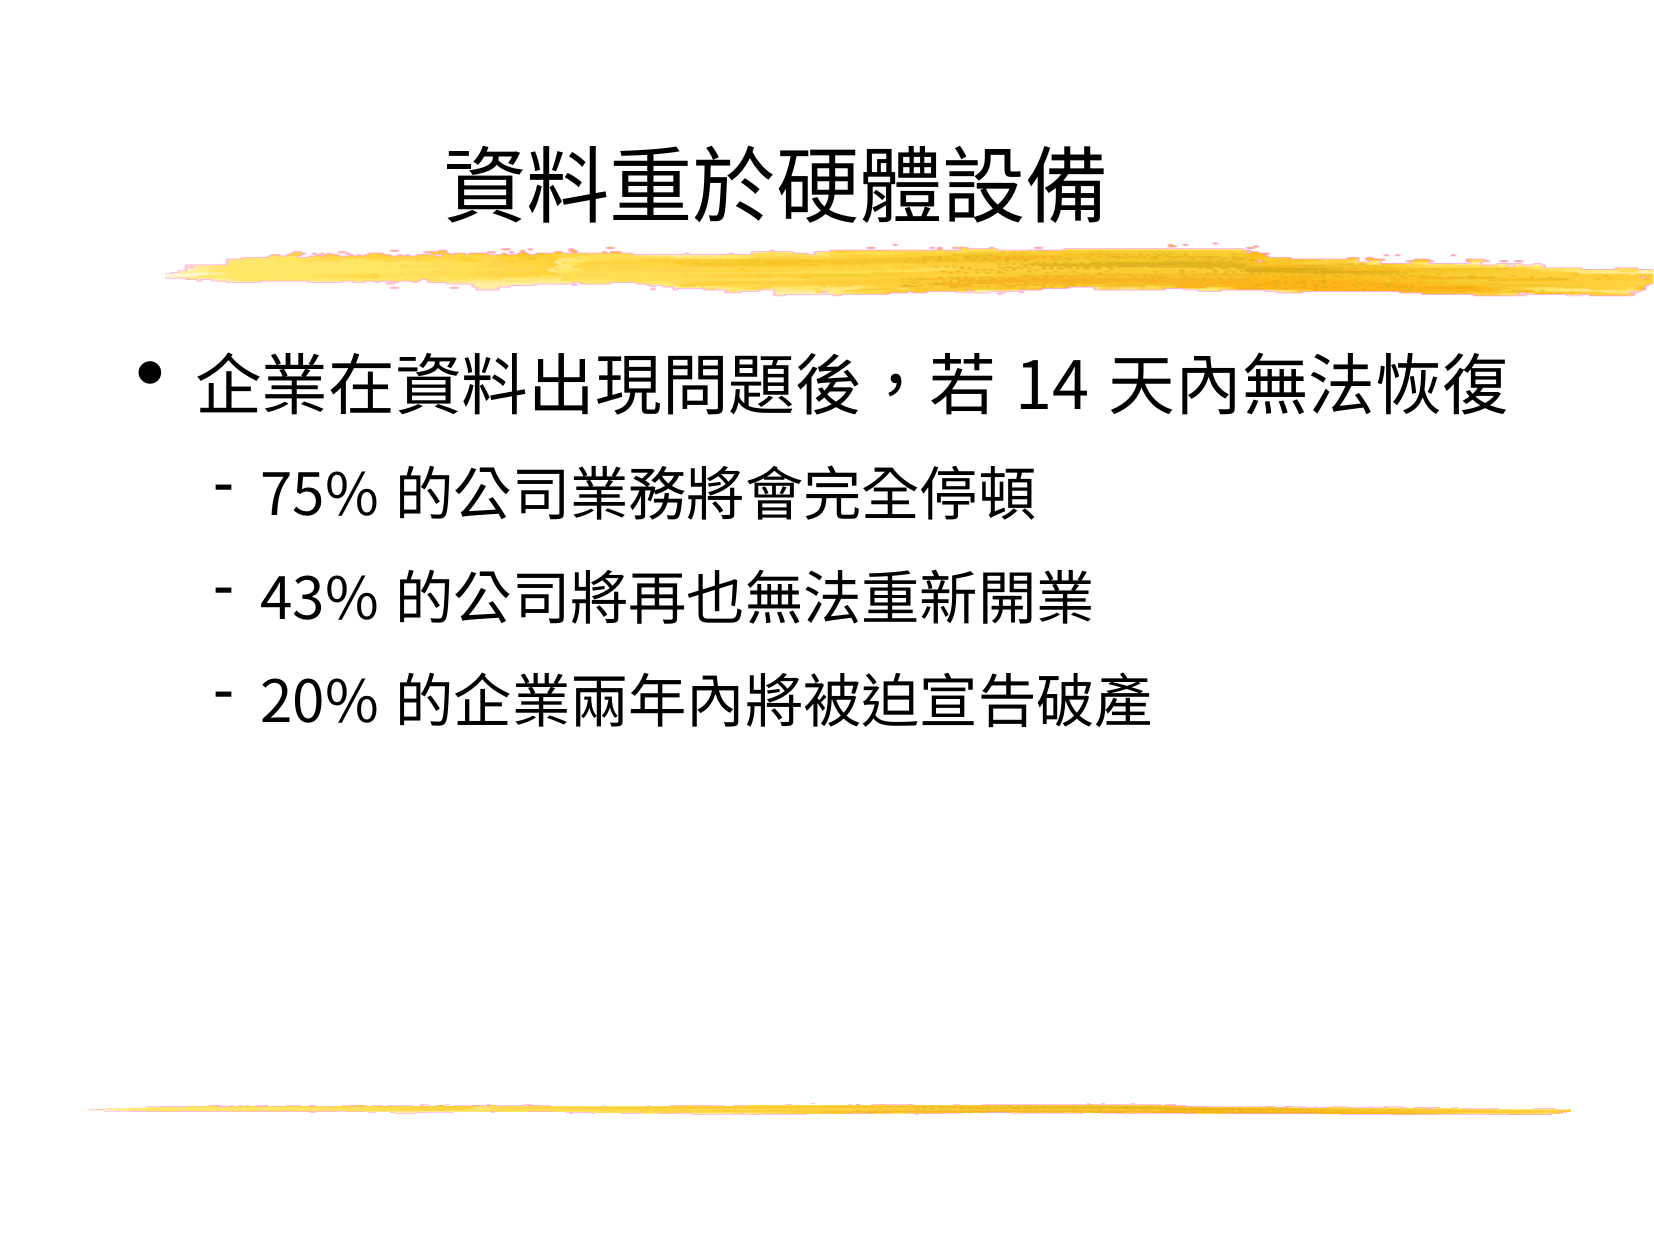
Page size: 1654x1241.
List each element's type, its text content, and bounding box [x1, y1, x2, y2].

list 企業在資料出現問題後，若14天內無法恢復 75%的公司業務將會完全停頓 43%的公司將再也無法重新開業 20%的企業兩年內將被迫宣告破產 [124, 316, 1530, 1061]
picture [165, 237, 1654, 308]
title 資料重於硬體設備 [73, 41, 1479, 249]
picture [82, 1102, 1571, 1117]
